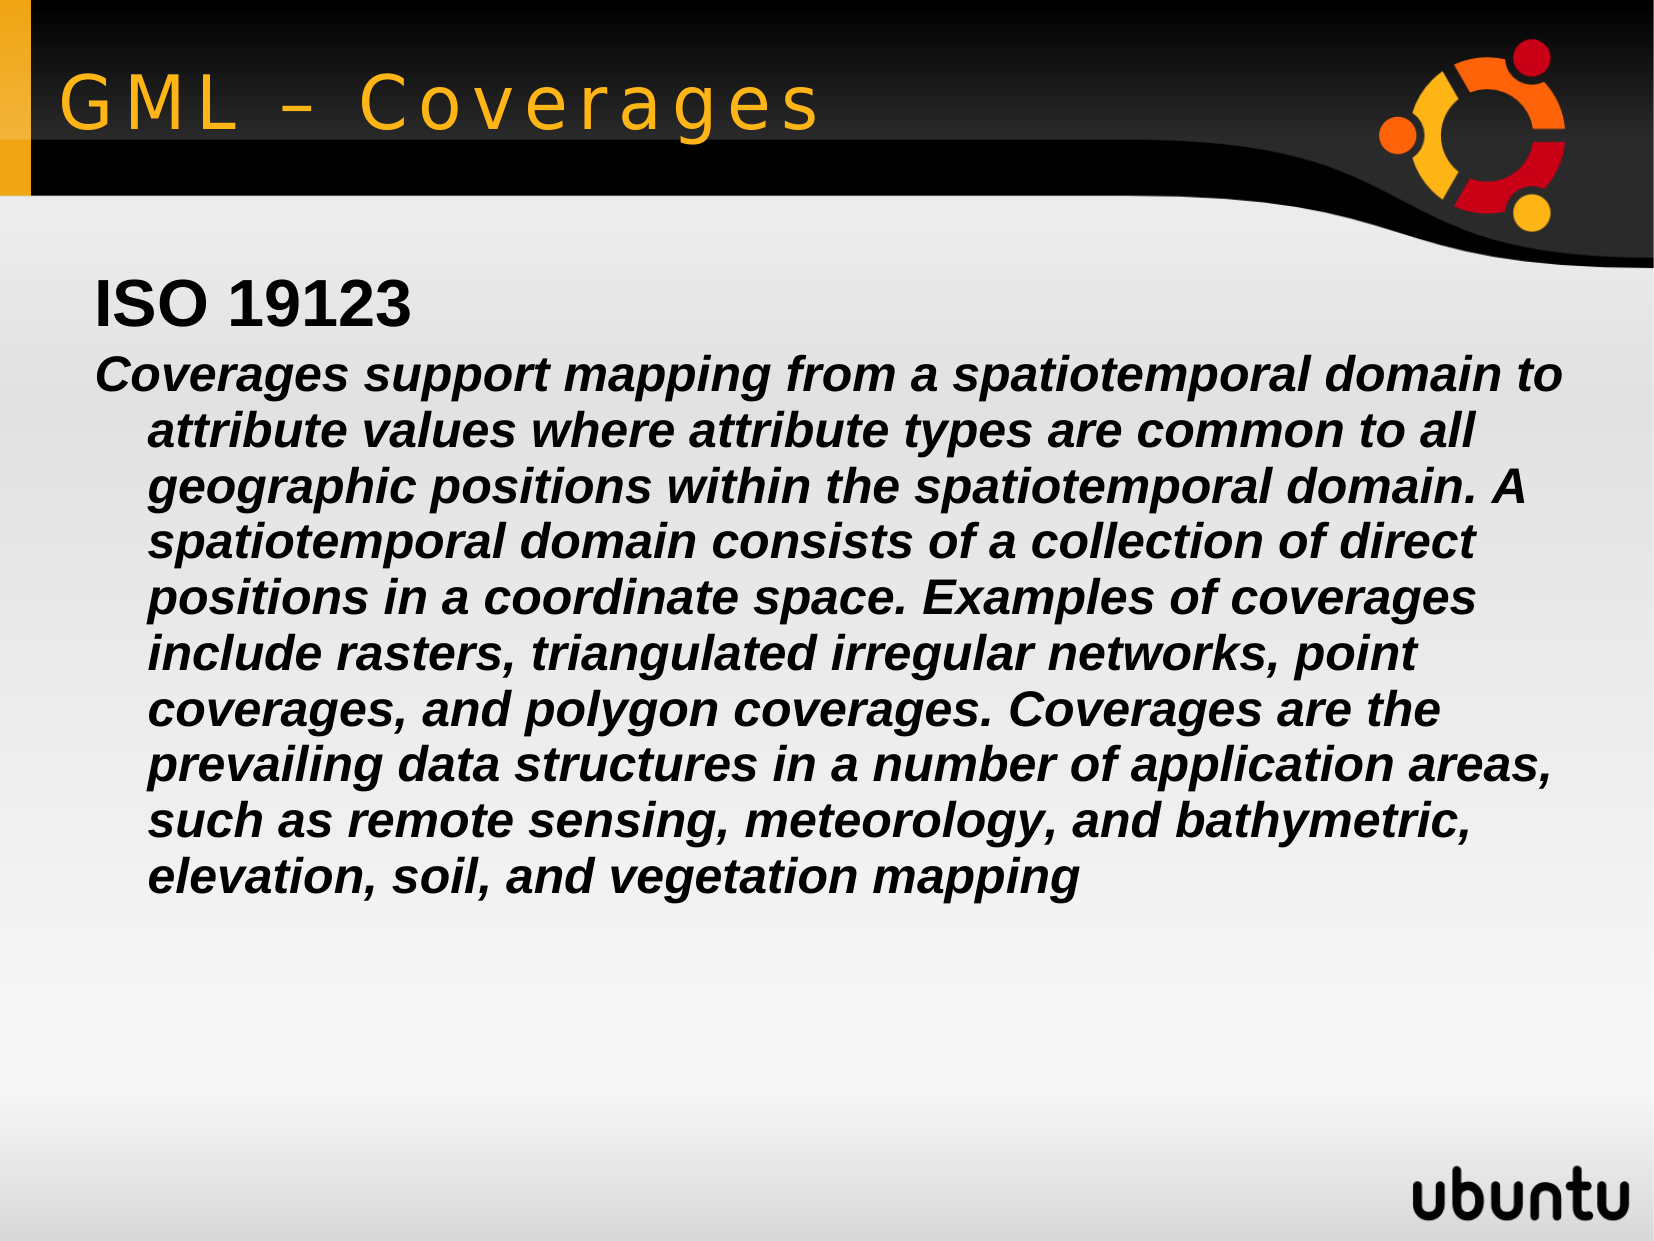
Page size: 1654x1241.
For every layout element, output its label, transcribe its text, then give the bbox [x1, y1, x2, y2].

list ISO 19123 Coverages support mapping from a spatiotemporal domain to attribute values where attribute types are common to all geographic positions within the spatiotemporal domain. A spatiotemporal domain consists of a collection of direct positions in a coordinate space. Examples of coverages include rasters, triangulated irregular networks, point coverages, and polygon coverages. Coverages are the prevailing data structures in a number of application areas, such as remote sensing, meteorology, and bathymetric, elevation, soil, and vegetation mapping [76, 265, 1565, 1158]
picture [0, 0, 1654, 1241]
title GML – Coverages [59, 29, 1270, 178]
